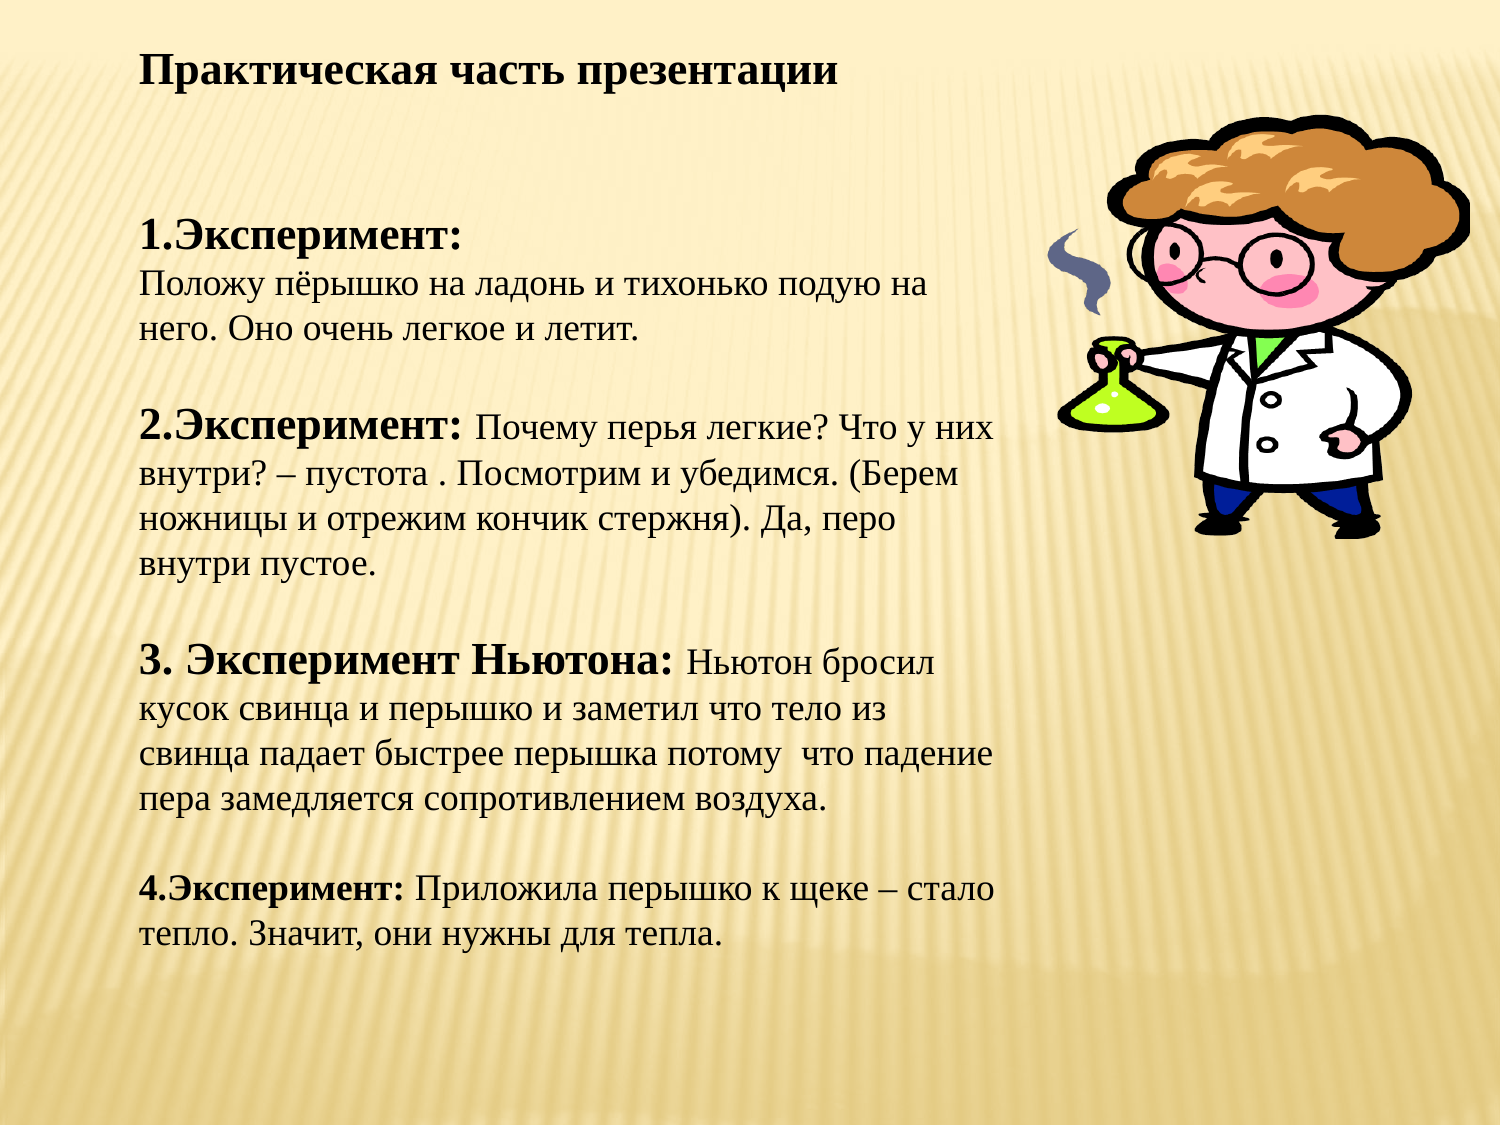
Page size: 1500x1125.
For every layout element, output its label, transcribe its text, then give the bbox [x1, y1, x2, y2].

picture [1021, 113, 1470, 539]
text_box Практическая часть презентации 1.Эксперимент: Положу пёрышко на ладонь и тихонько подую на него. Оно очень легкое и летит. 2.Эксперимент: Почему перья легкие? Что у них внутри? – пустота . Посмотрим и убедимся. (Берем ножницы и отрежим кончик стержня). Да, перо внутри пустое. 3. Эксперимент Ньютона: Ньютон бросил кусок свинца и перышко и заметил что тело из свинца падает быстрее перышка потому что падение пера замедляется сопротивлением воздуха. 4.Эксперимент: Приложила перышко к щеке – стало тепло. Значит, они нужны для тепла. [123, 30, 1022, 1125]
